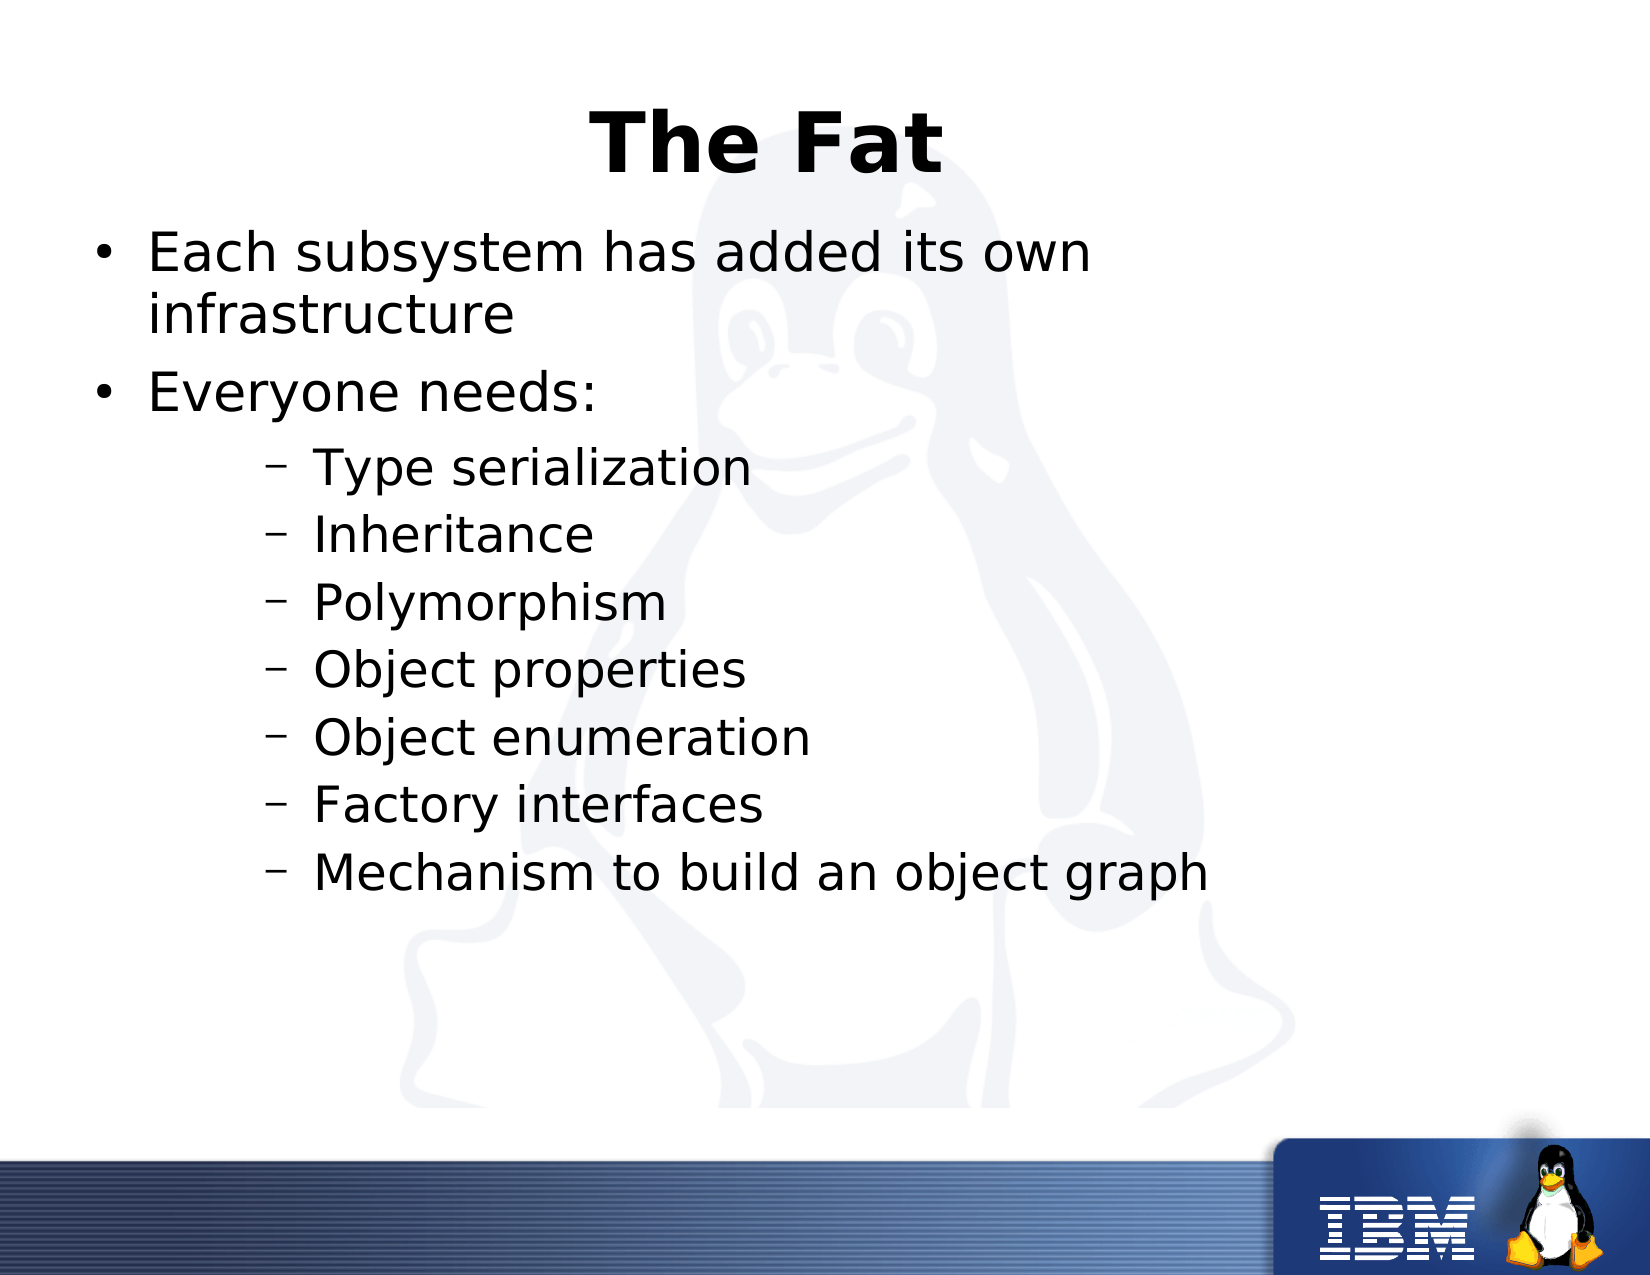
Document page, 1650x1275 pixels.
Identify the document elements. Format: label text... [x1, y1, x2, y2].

title The Fat [76, 76, 1457, 211]
list Each subsystem has added its own infrastructure Everyone needs: Type serialization Inheritance Polymorphism Object properties Object enumeration Factory interfaces Mechanism to build an object graph [76, 221, 1457, 1171]
